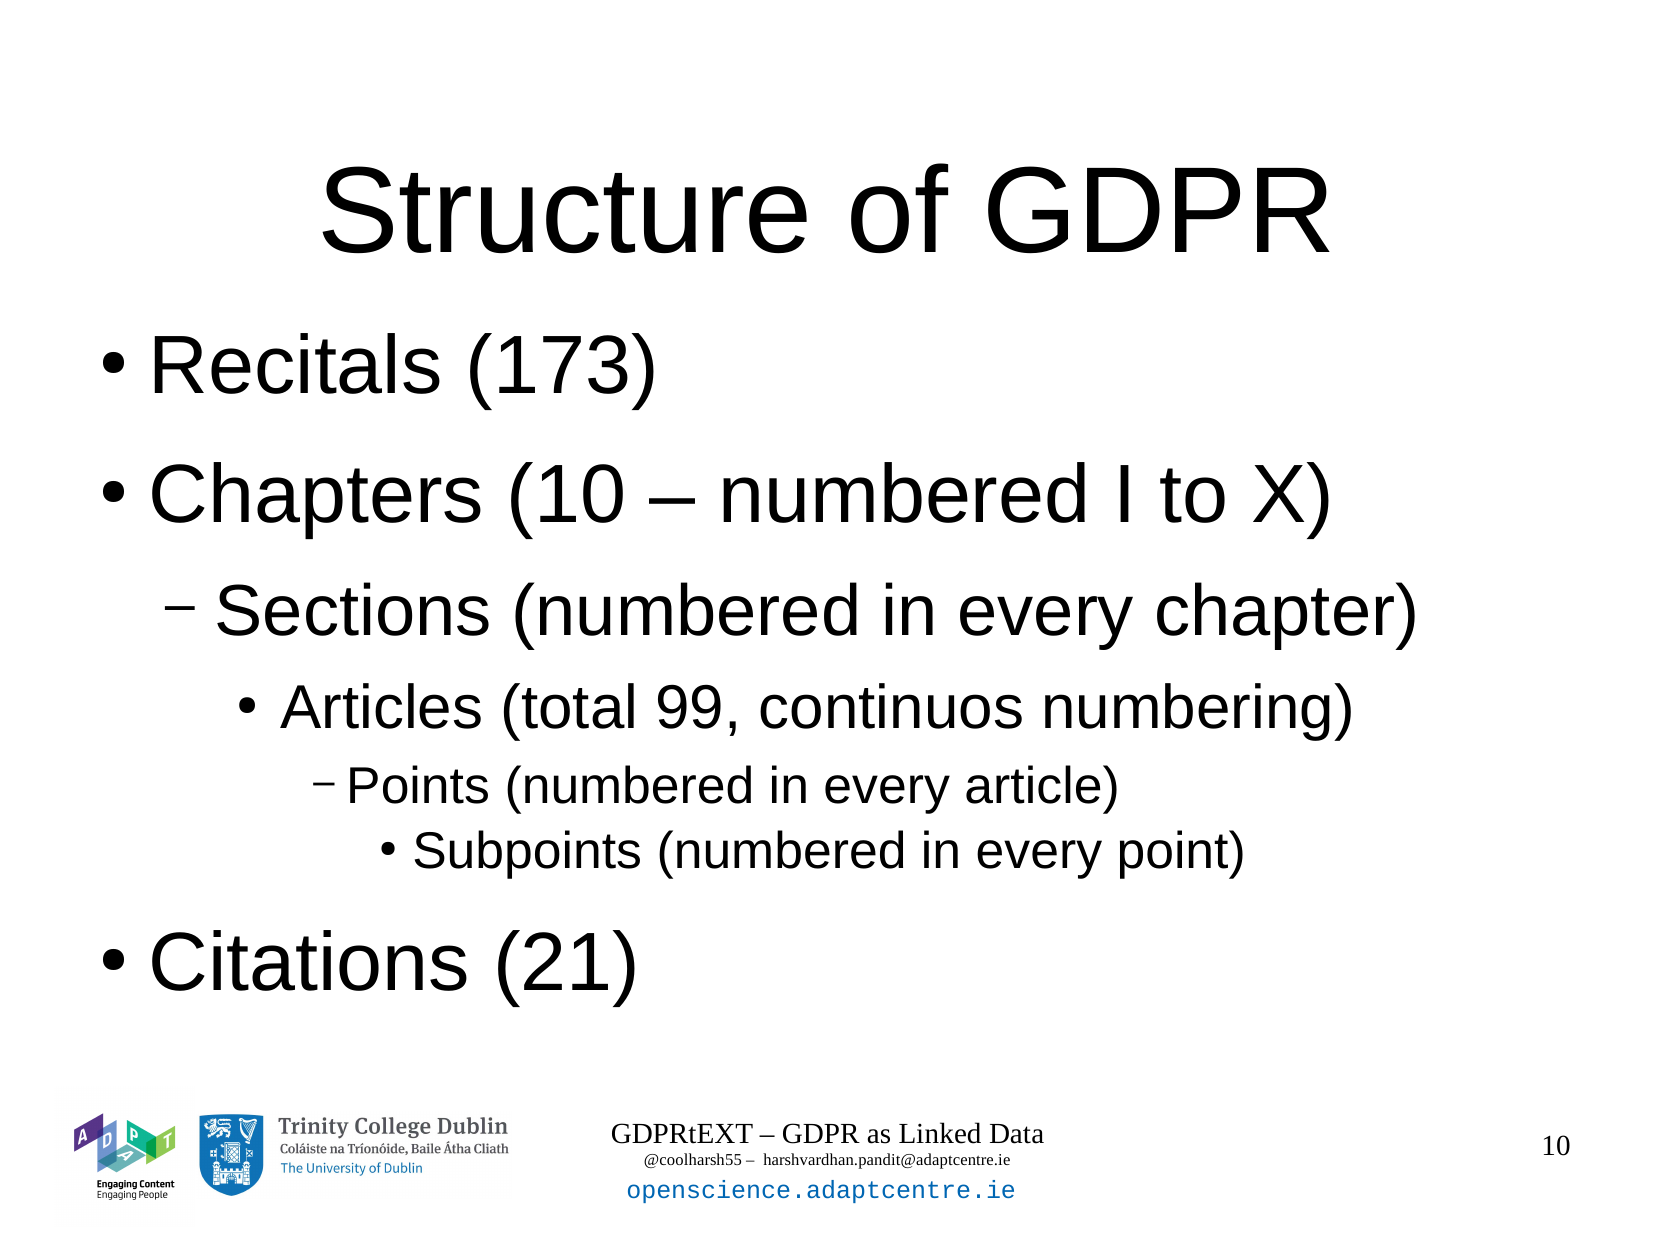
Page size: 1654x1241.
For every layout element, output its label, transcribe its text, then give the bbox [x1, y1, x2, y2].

title Structure of GDPR [82, 112, 1571, 308]
picture [196, 1111, 512, 1199]
list Recitals (173) Chapters (10 – numbered I to X) Sections (numbered in every chapter) Articles (total 99, continuos numbering) Points (numbered in every article) Subpoints (numbered in every point) Citations (21) [82, 318, 1571, 1010]
picture [54, 1086, 195, 1227]
